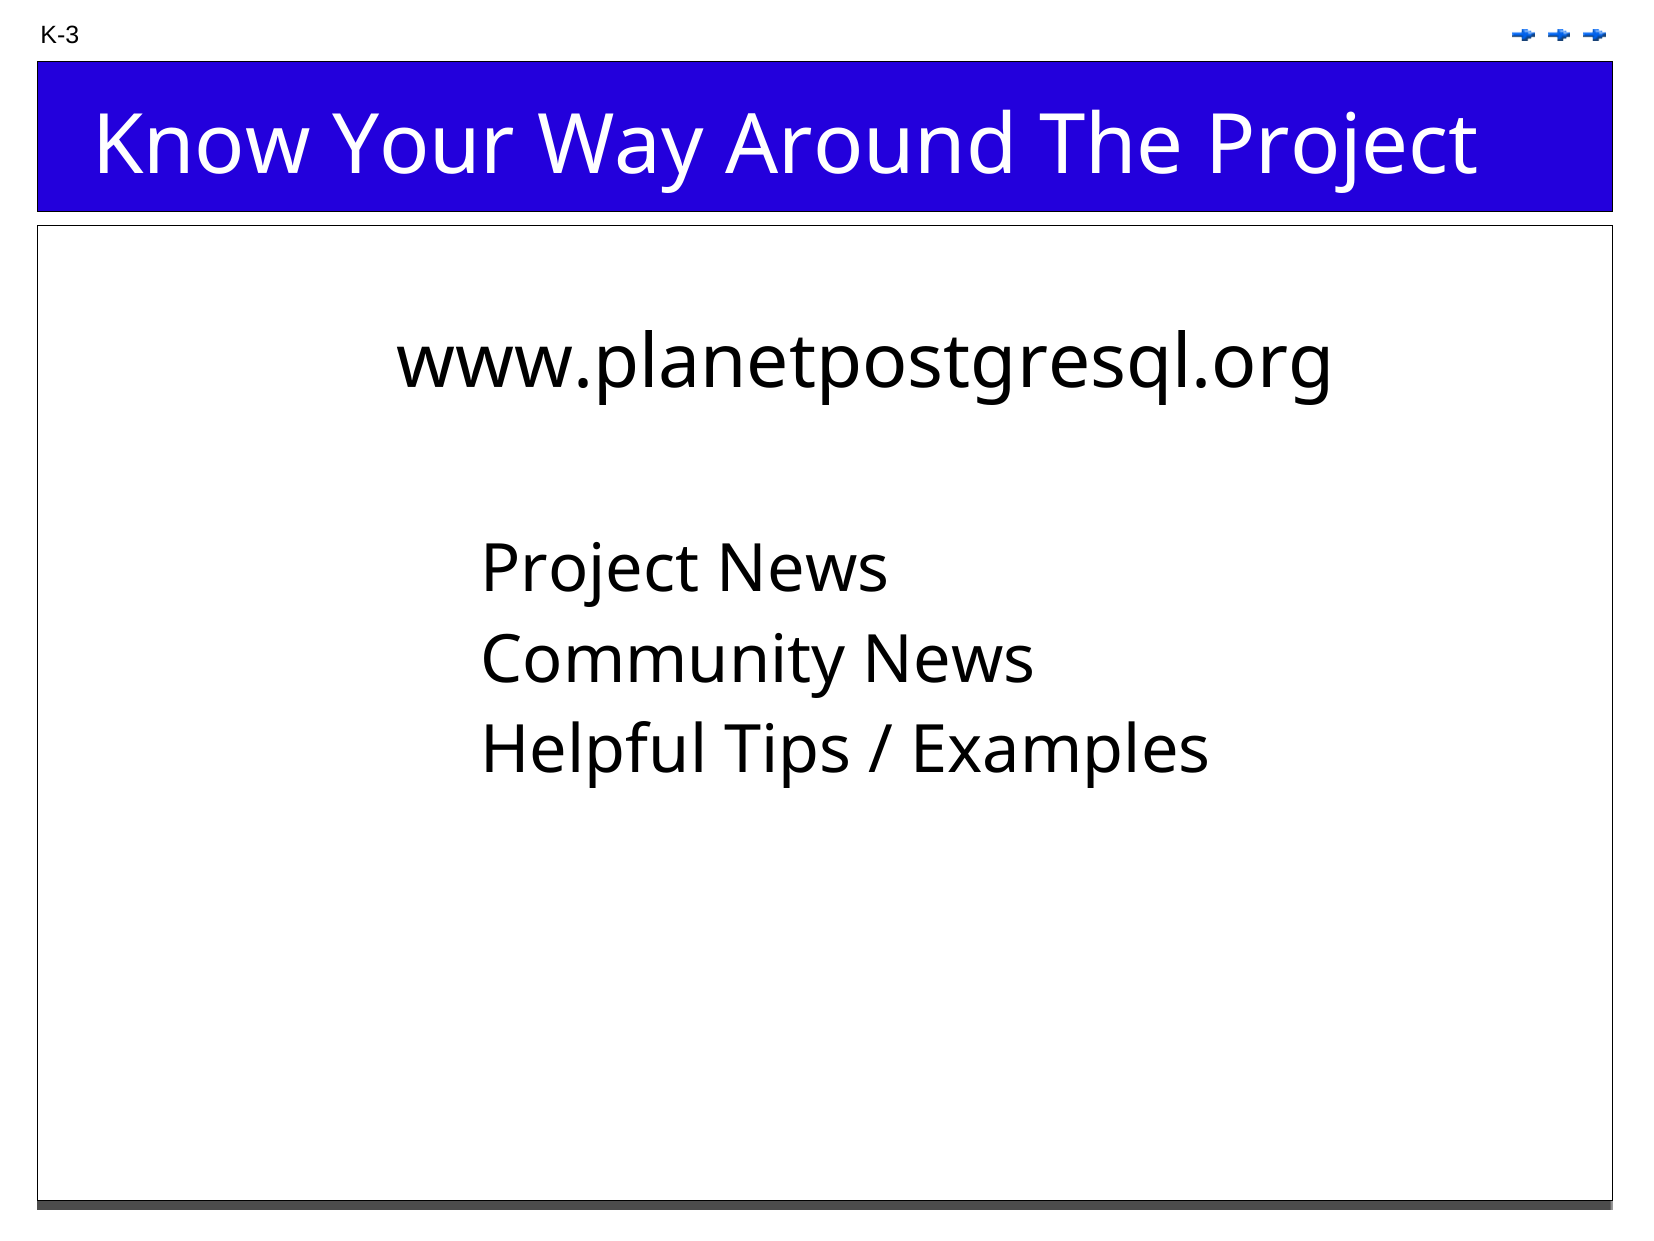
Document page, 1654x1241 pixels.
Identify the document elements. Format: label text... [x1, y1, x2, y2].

text_box [37, 61, 1613, 212]
text_box K-3 [25, 13, 95, 70]
picture [1548, 29, 1570, 41]
picture [1512, 29, 1535, 41]
picture [1583, 29, 1606, 41]
text_box Project News Community News Helpful Tips / Examples [448, 512, 1224, 769]
text_box [37, 225, 1613, 1201]
text_box Know Your Way Around The Project [77, 77, 1424, 193]
text_box www.planetpostgresql.org [381, 300, 1272, 405]
